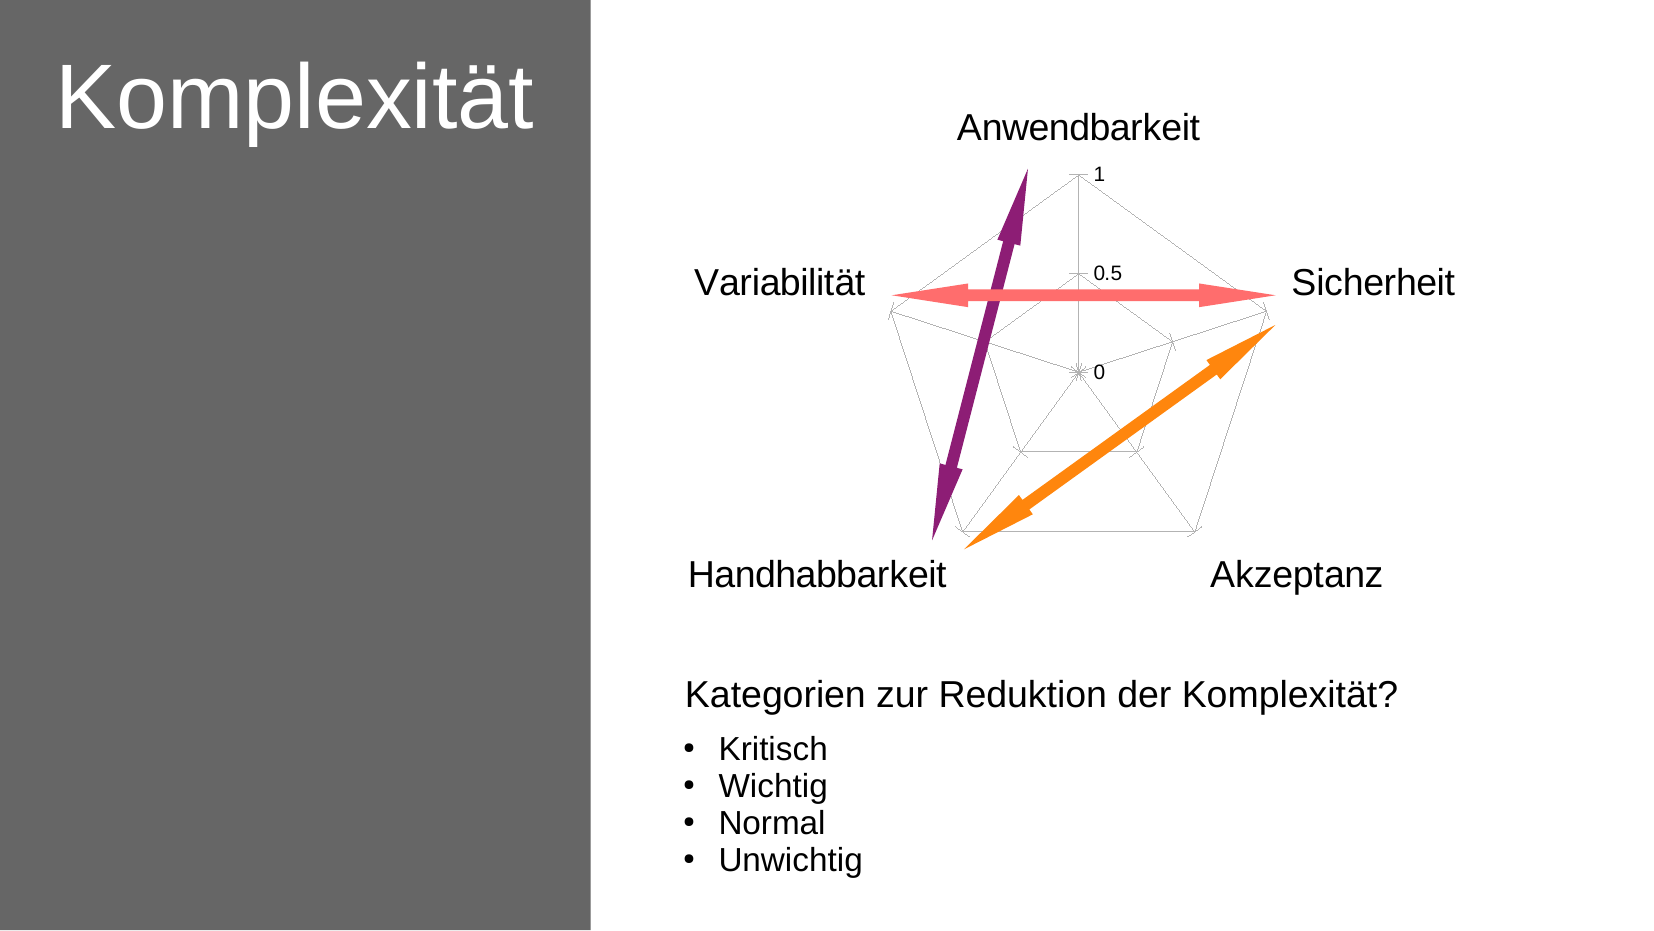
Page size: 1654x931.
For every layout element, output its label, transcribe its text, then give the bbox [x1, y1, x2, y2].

title Komplexität [47, 45, 544, 213]
chart [667, 106, 1613, 638]
text_box [963, 324, 1276, 550]
list Kategorien zur Reduktion der Komplexität? [685, 673, 1441, 763]
text_box [891, 168, 1276, 541]
text_box Kritisch Wichtig Normal Unwichtig [668, 722, 934, 886]
